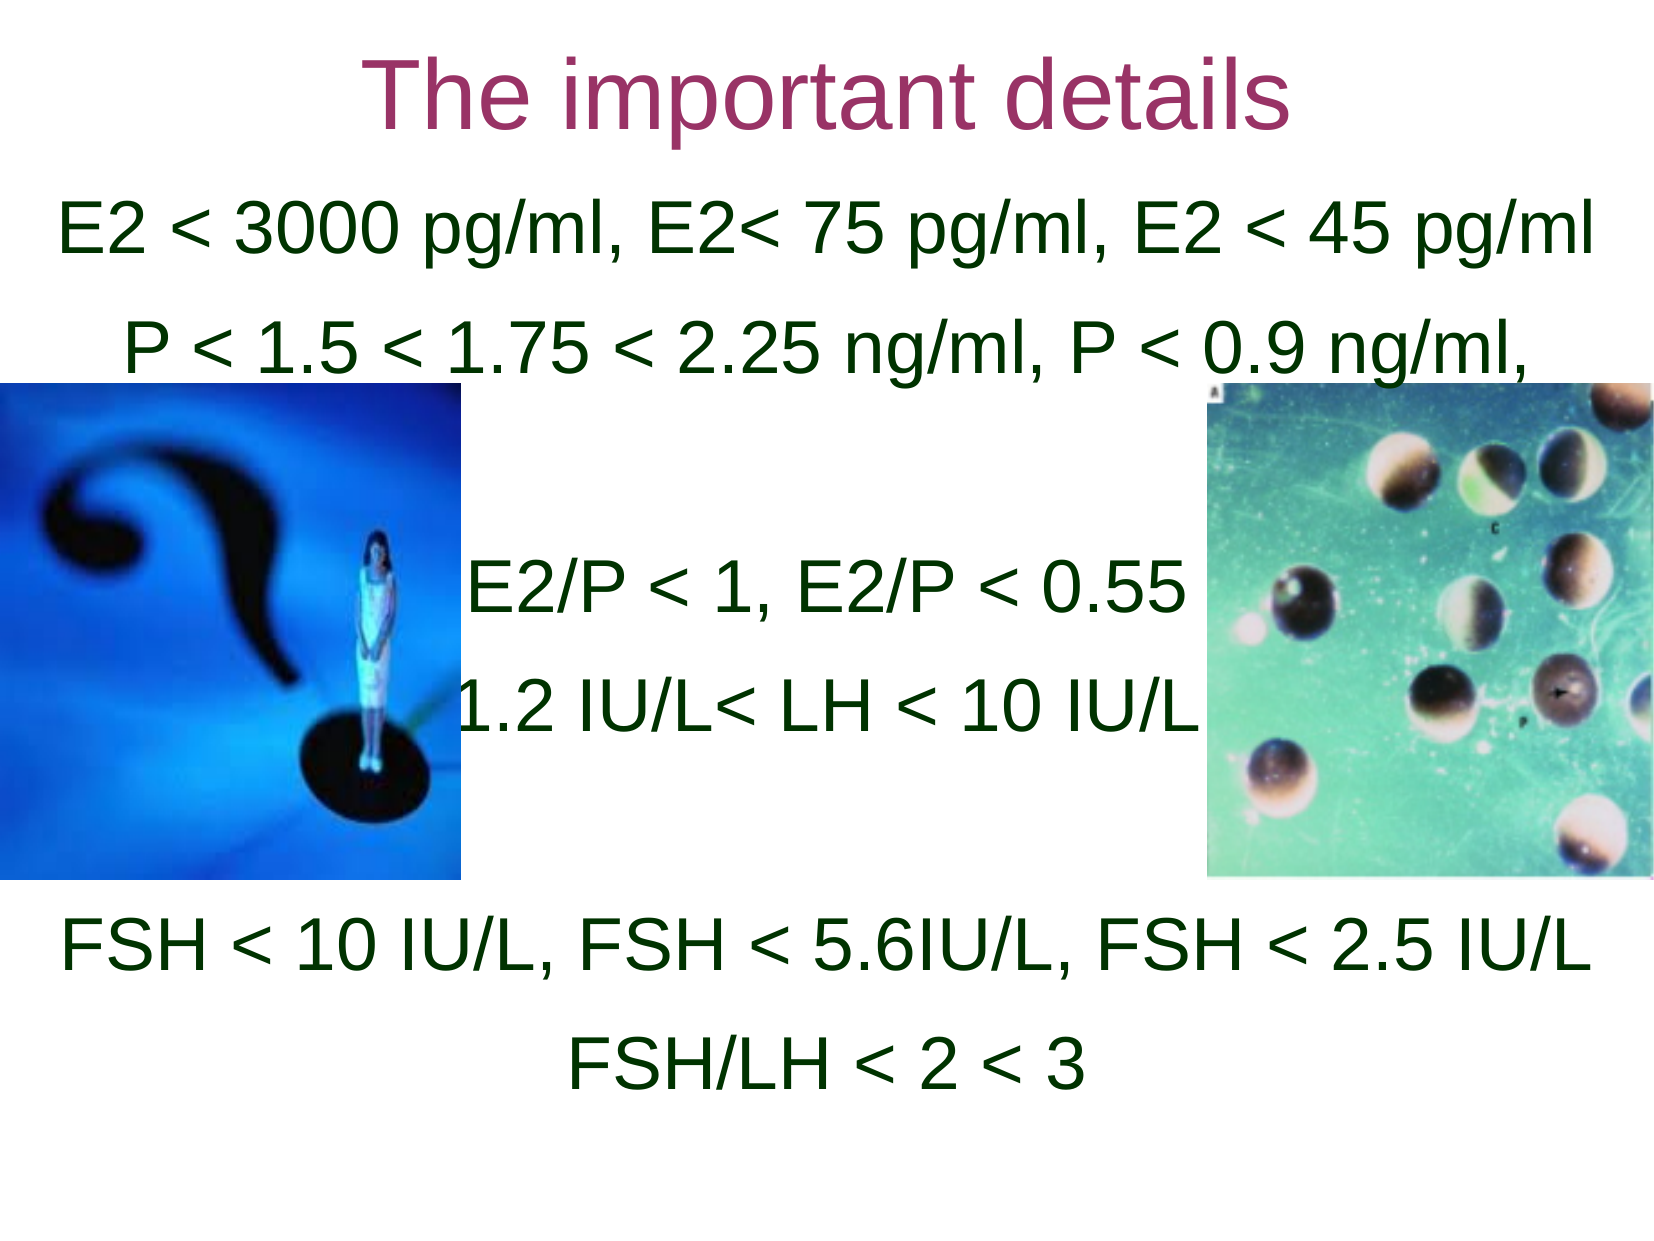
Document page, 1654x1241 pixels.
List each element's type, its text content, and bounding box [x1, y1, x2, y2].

picture [0, 383, 461, 880]
subtitle The important details E2 < 3000 pg/ml, E2< 75 pg/ml, E2 < 45 pg/ml P < 1.5 < 1.75 < 2.25 ng/ml, P < 0.9 ng/ml, E2/P < 1, E2/P < 0.55 1.2 IU/L< LH < 10 IU/L FSH < 10 IU/L, FSH < 5.6IU/L, FSH < 2.5 IU/L FSH/LH < 2 < 3 [0, 29, 1654, 1069]
